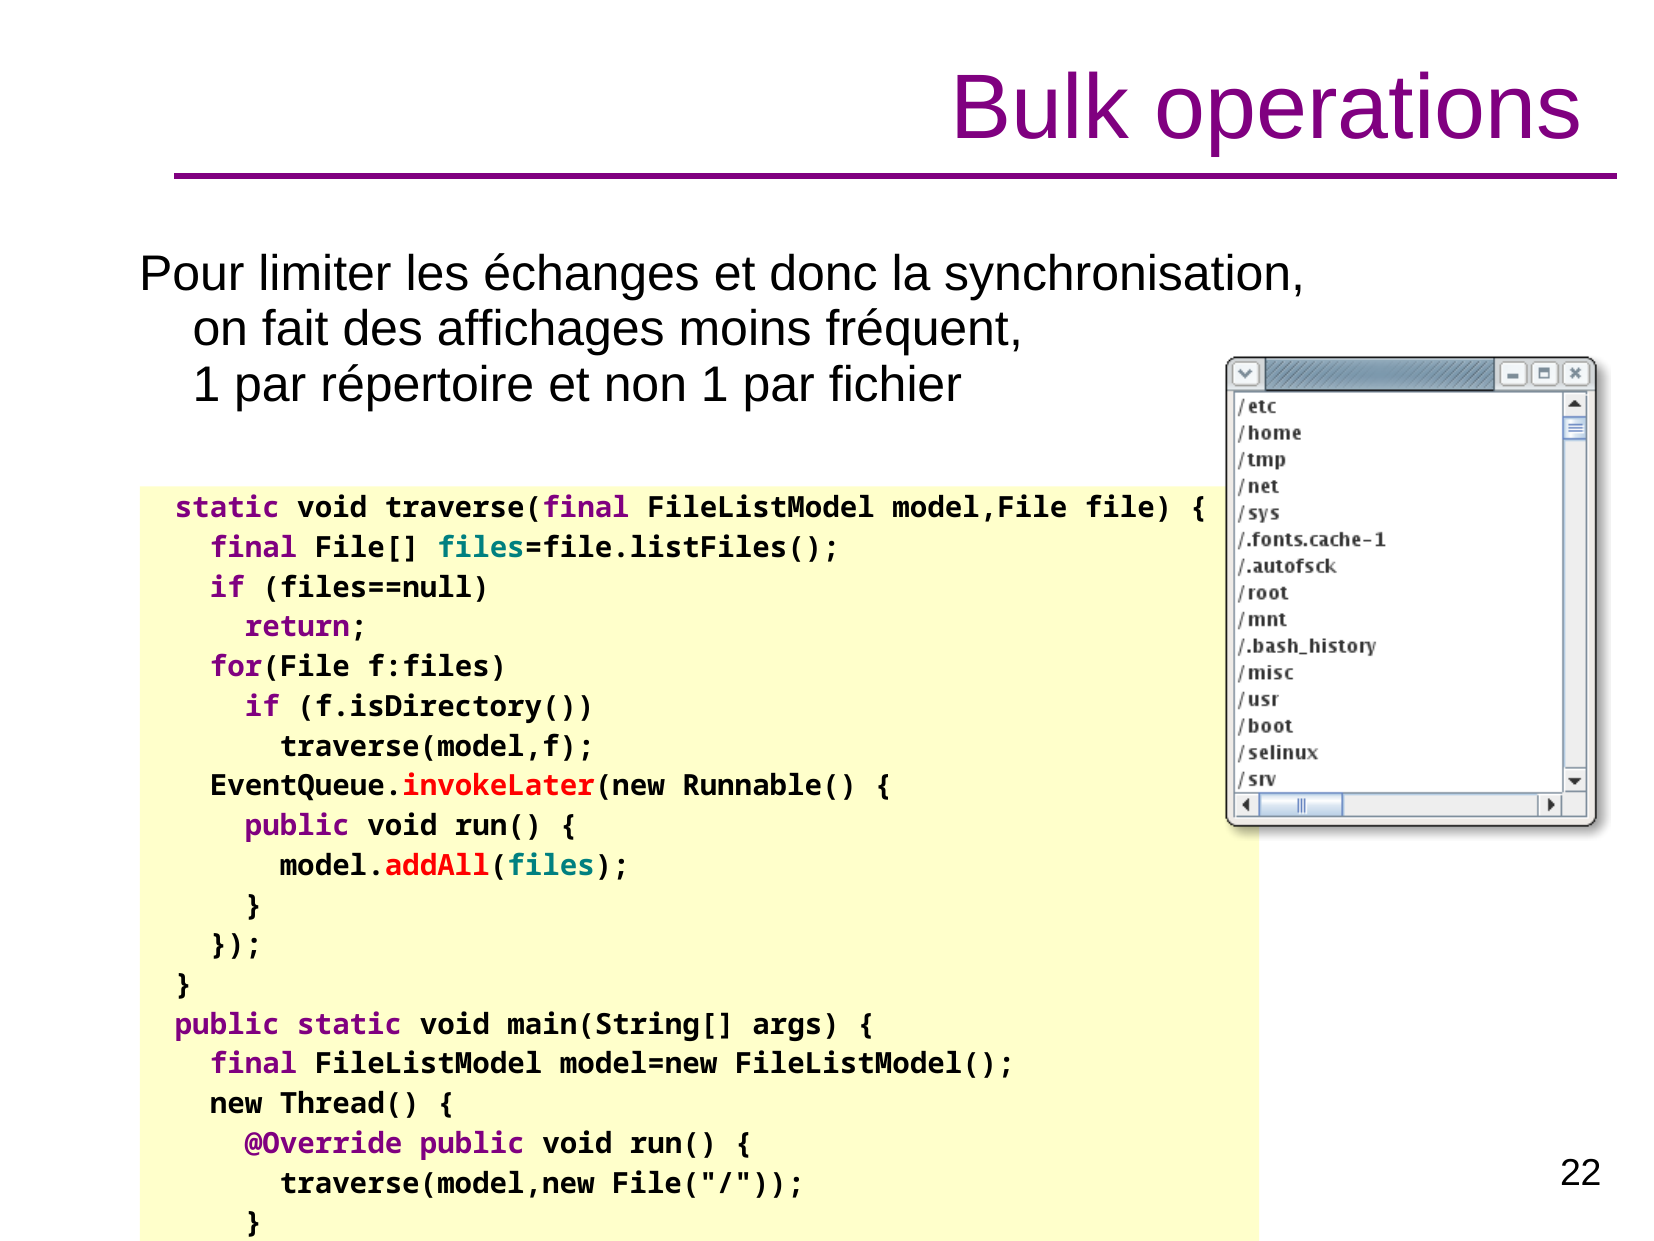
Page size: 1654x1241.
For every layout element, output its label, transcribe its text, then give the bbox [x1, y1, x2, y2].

picture [1218, 349, 1611, 841]
text_box static void traverse(final FileListModel model,File file) { final File[] files=file.listFiles(); if (files==null) return; for(File f:files) if (f.isDirectory()) traverse(model,f); EventQueue.invokeLater(new Runnable() { public void run() { model.addAll(files); } }); } public static void main(String[] args) { final FileListModel model=new FileListModel(); new Thread() { @Override public void run() { traverse(model,new File("/")); } }.start(); [139, 486, 1260, 1157]
list Pour limiter les échanges et donc la synchronisation, on fait des affichages moins fréquent, 1 par répertoire et non 1 par fichier [121, 244, 1534, 413]
title Bulk operations [84, 55, 1584, 159]
